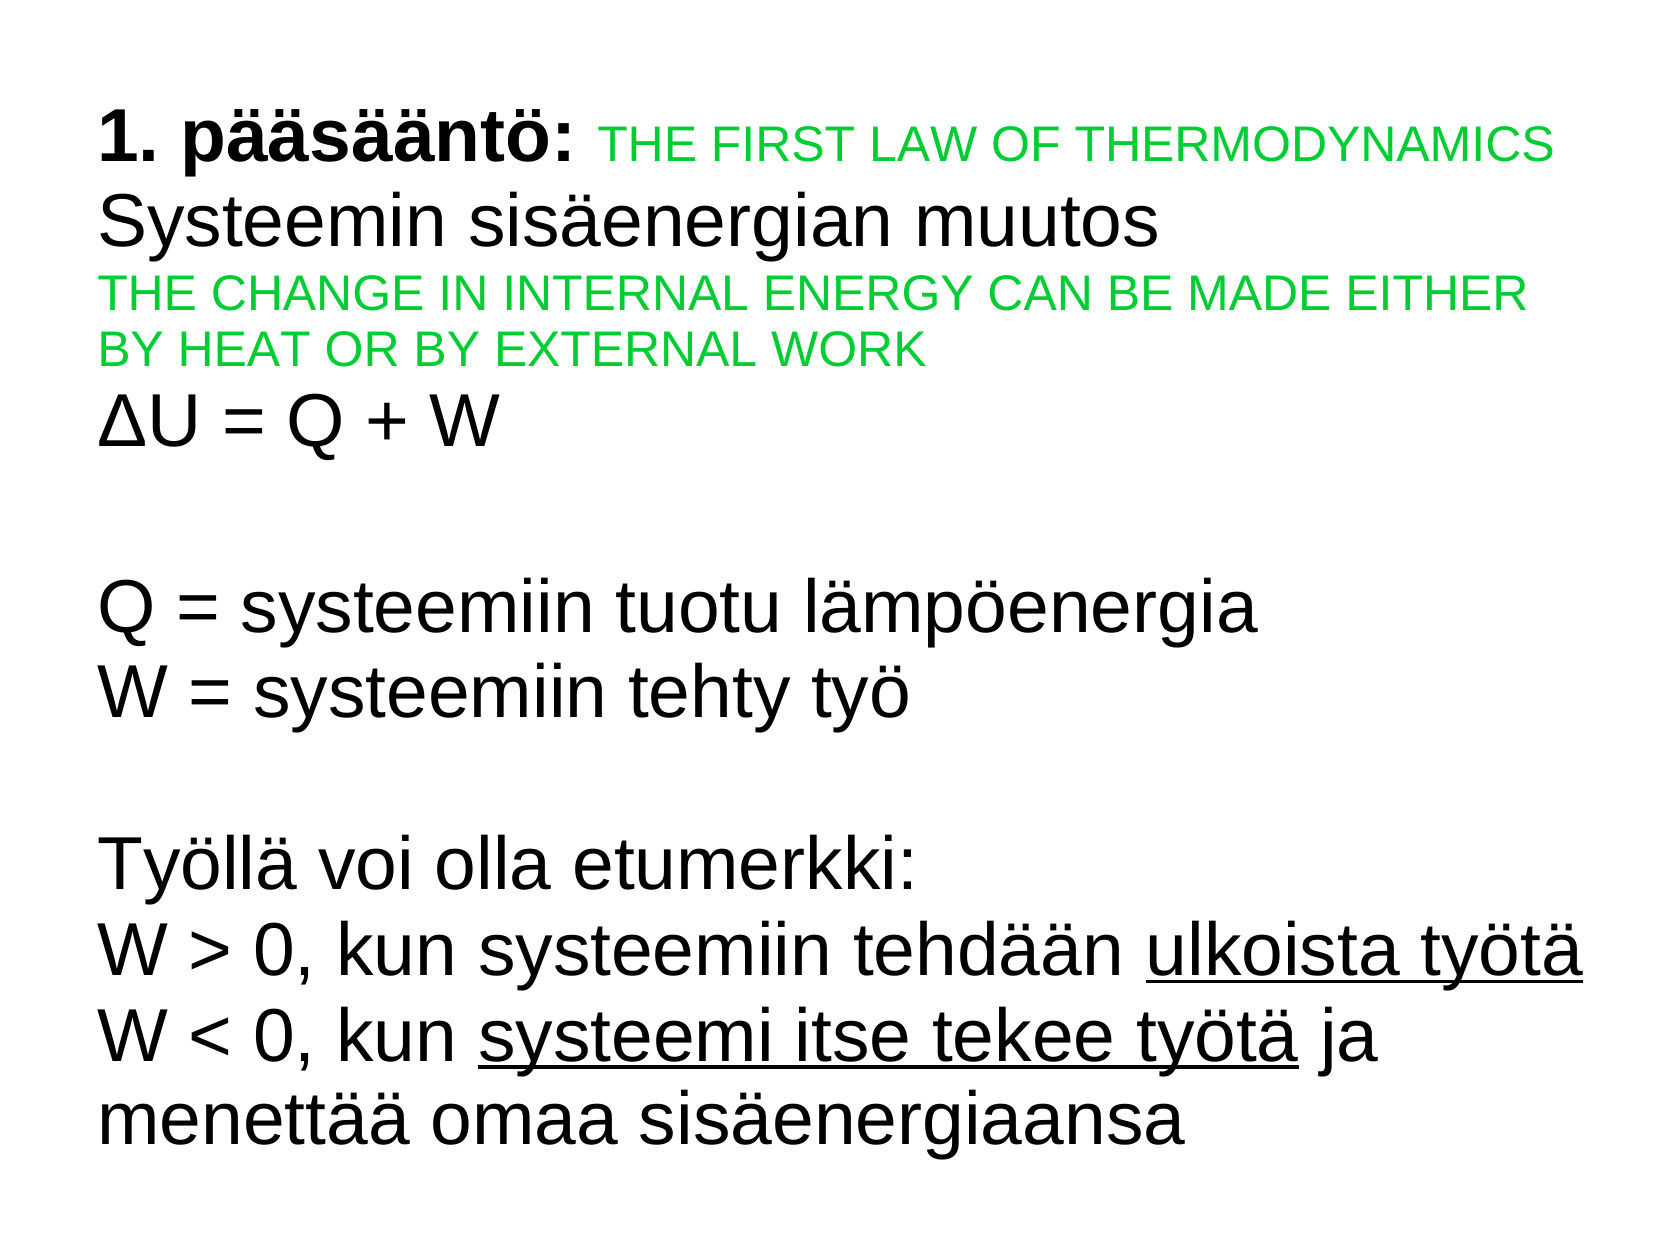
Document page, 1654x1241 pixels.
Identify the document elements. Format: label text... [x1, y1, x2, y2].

text_box 1. pääsääntö: THE FIRST LAW OF THERMODYNAMICS Systeemin sisäenergian muutos THE CHANGE IN INTERNAL ENERGY CAN BE MADE EITHER BY HEAT OR BY EXTERNAL WORK ΔU = Q + W Q = systeemiin tuotu lämpöenergia W = systeemiin tehty työ Työllä voi olla etumerkki: W > 0, kun systeemiin tehdään ulkoista työtä W < 0, kun systeemi itse tekee työtä ja menettää omaa sisäenergiaansa [82, 81, 1599, 1145]
